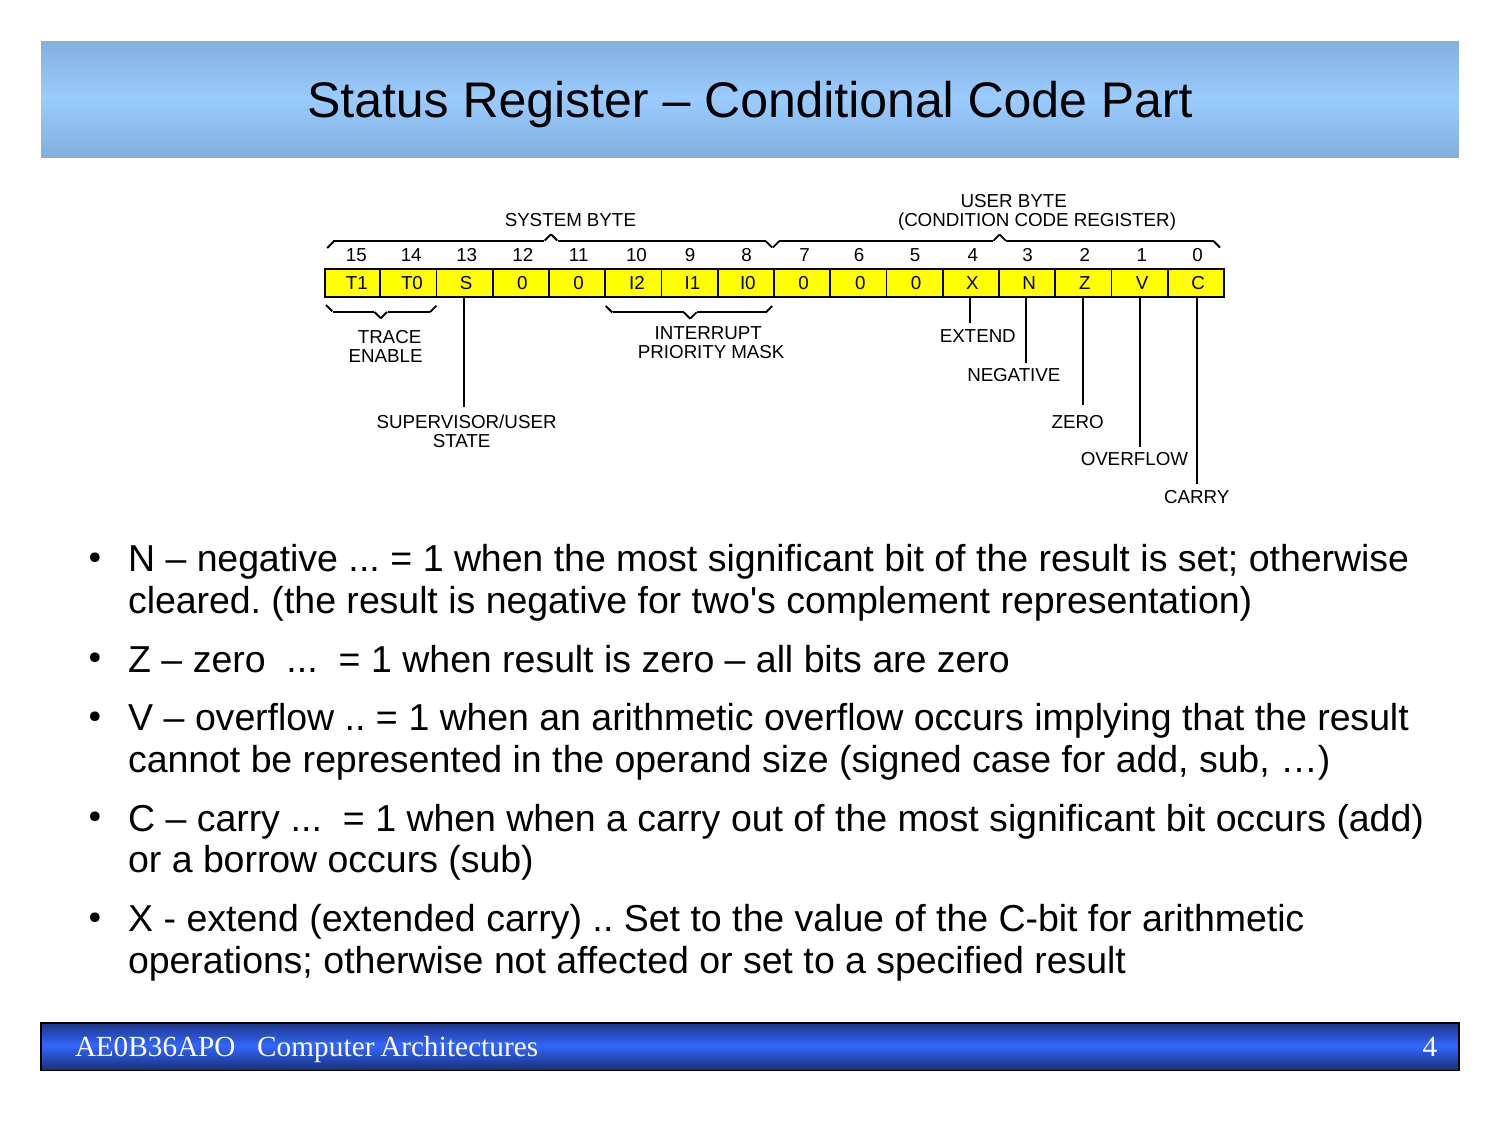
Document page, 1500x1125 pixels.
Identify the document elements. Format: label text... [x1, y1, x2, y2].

text_box [1112, 270, 1167, 296]
title Status Register – Conditional Code Part [41, 41, 1459, 158]
text_box [831, 270, 886, 296]
text_box [381, 270, 436, 296]
text_box [1000, 270, 1054, 296]
text_box [550, 270, 604, 296]
text_box [944, 270, 998, 296]
text_box [775, 270, 829, 296]
text_box [437, 270, 492, 296]
text_box [606, 270, 661, 296]
text_box [494, 270, 548, 296]
text_box [1169, 270, 1223, 296]
text_box [719, 270, 773, 296]
text_box [1056, 270, 1111, 296]
text_box [887, 270, 942, 296]
text_box [662, 270, 717, 296]
list N – negative ... = 1 when the most significant bit of the result is set; otherwise cleared. (the result is negative for two's complement representation) Z – zero ... = 1 when result is zero – all bits are zero V – overflow .. = 1 when an arithmetic overflow occurs implying that the result cannot be represented in the operand size (signed case for add, sub, …) C – carry ... = 1 when when a carry out of the most significant bit occurs (add) or a borrow occurs (sub) X - extend (extended carry) .. Set to the value of the C-bit for arithmetic operations; otherwise not affected or set to a specified result [75, 537, 1426, 1000]
text_box [326, 270, 379, 296]
